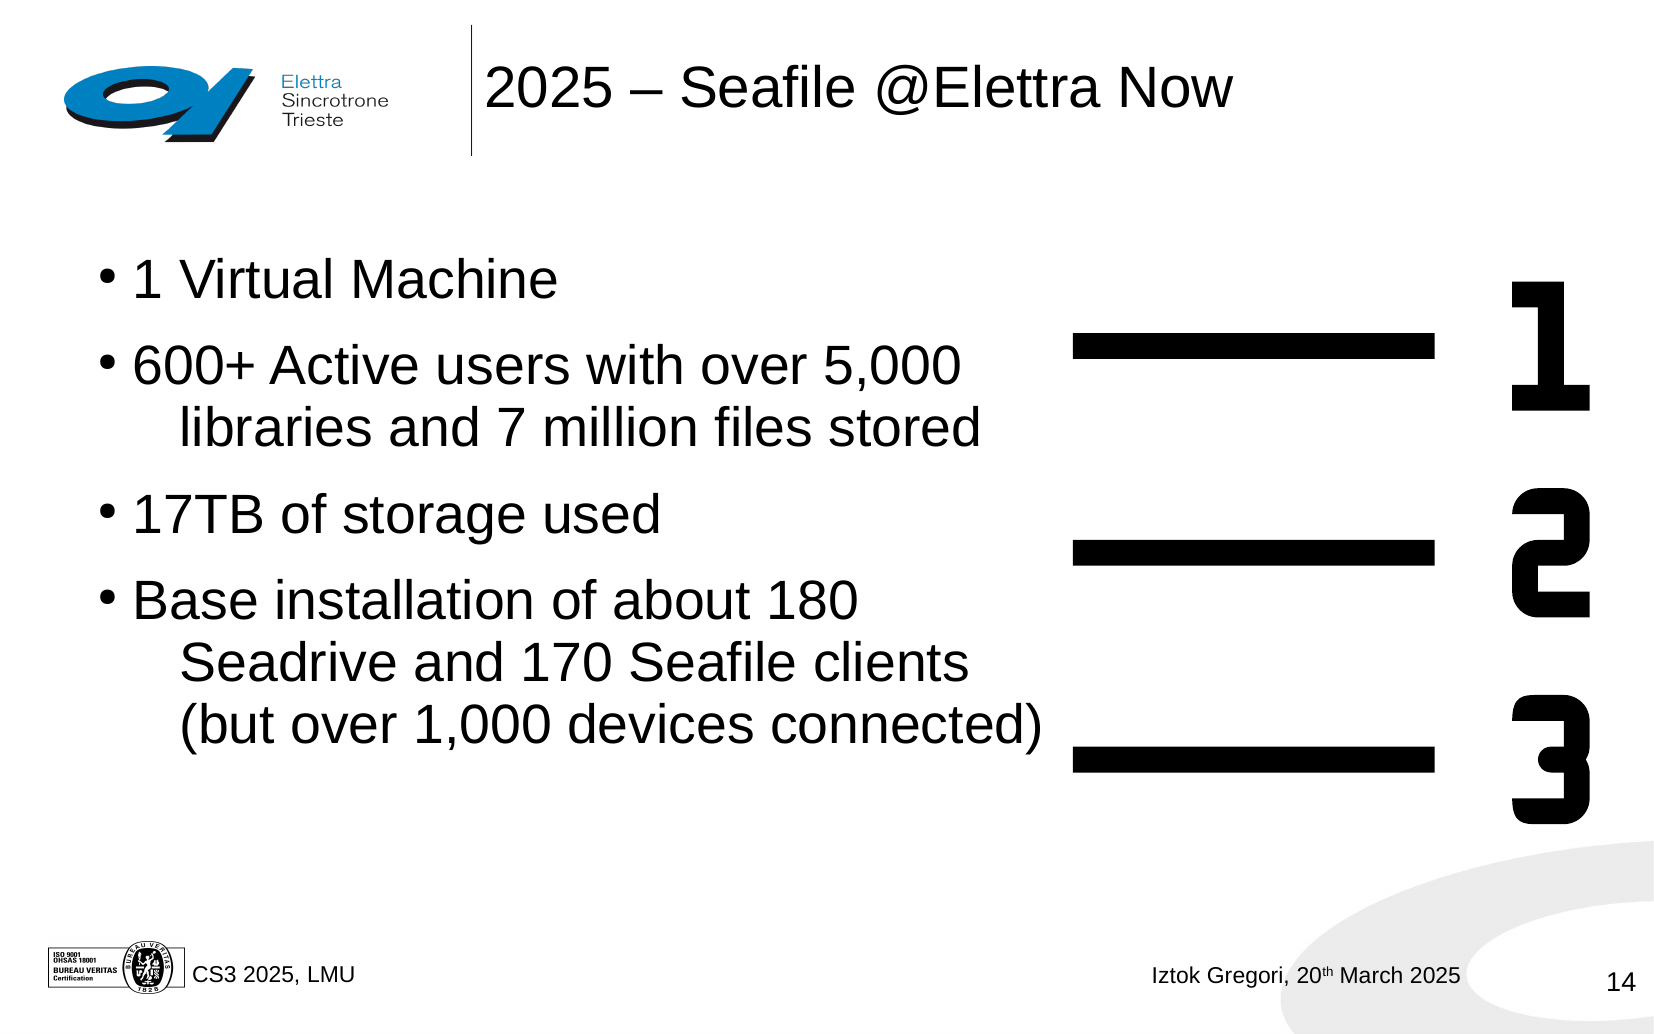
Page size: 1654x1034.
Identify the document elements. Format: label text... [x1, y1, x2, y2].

title 2025 – Seafile @Elettra Now [484, 24, 1583, 153]
text_box <number> [1606, 967, 1654, 1000]
picture [0, 5, 1654, 1034]
list 1 Virtual Machine 600+ Active users with over 5,000 libraries and 7 million files stored 17TB of storage used Base installation of about 180 Seadrive and 170 Seafile clients (but over 1,000 devices connected) [82, 241, 1075, 924]
